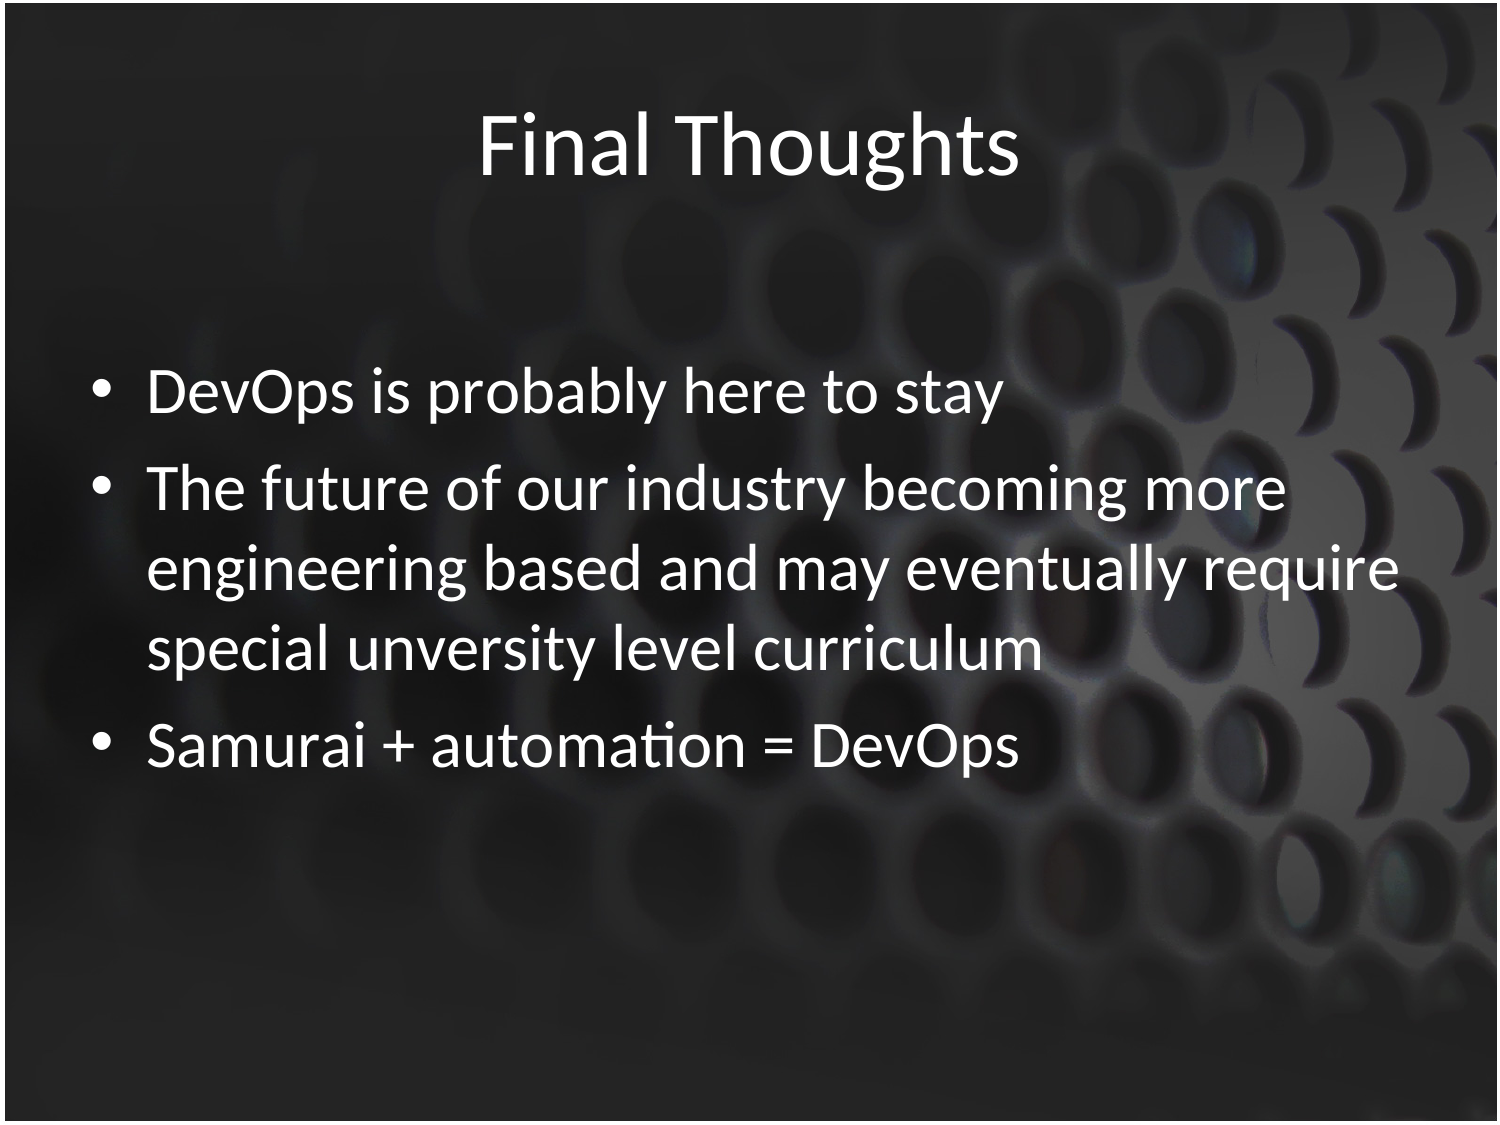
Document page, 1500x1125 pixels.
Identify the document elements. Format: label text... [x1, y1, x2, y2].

list DevOps is probably here to stay The future of our industry becoming more engineering based and may eventually require special unversity level curriculum Samurai + automation = DevOps [75, 339, 1426, 1079]
picture [0, 0, 1500, 1125]
title Final Thoughts [75, 45, 1426, 233]
